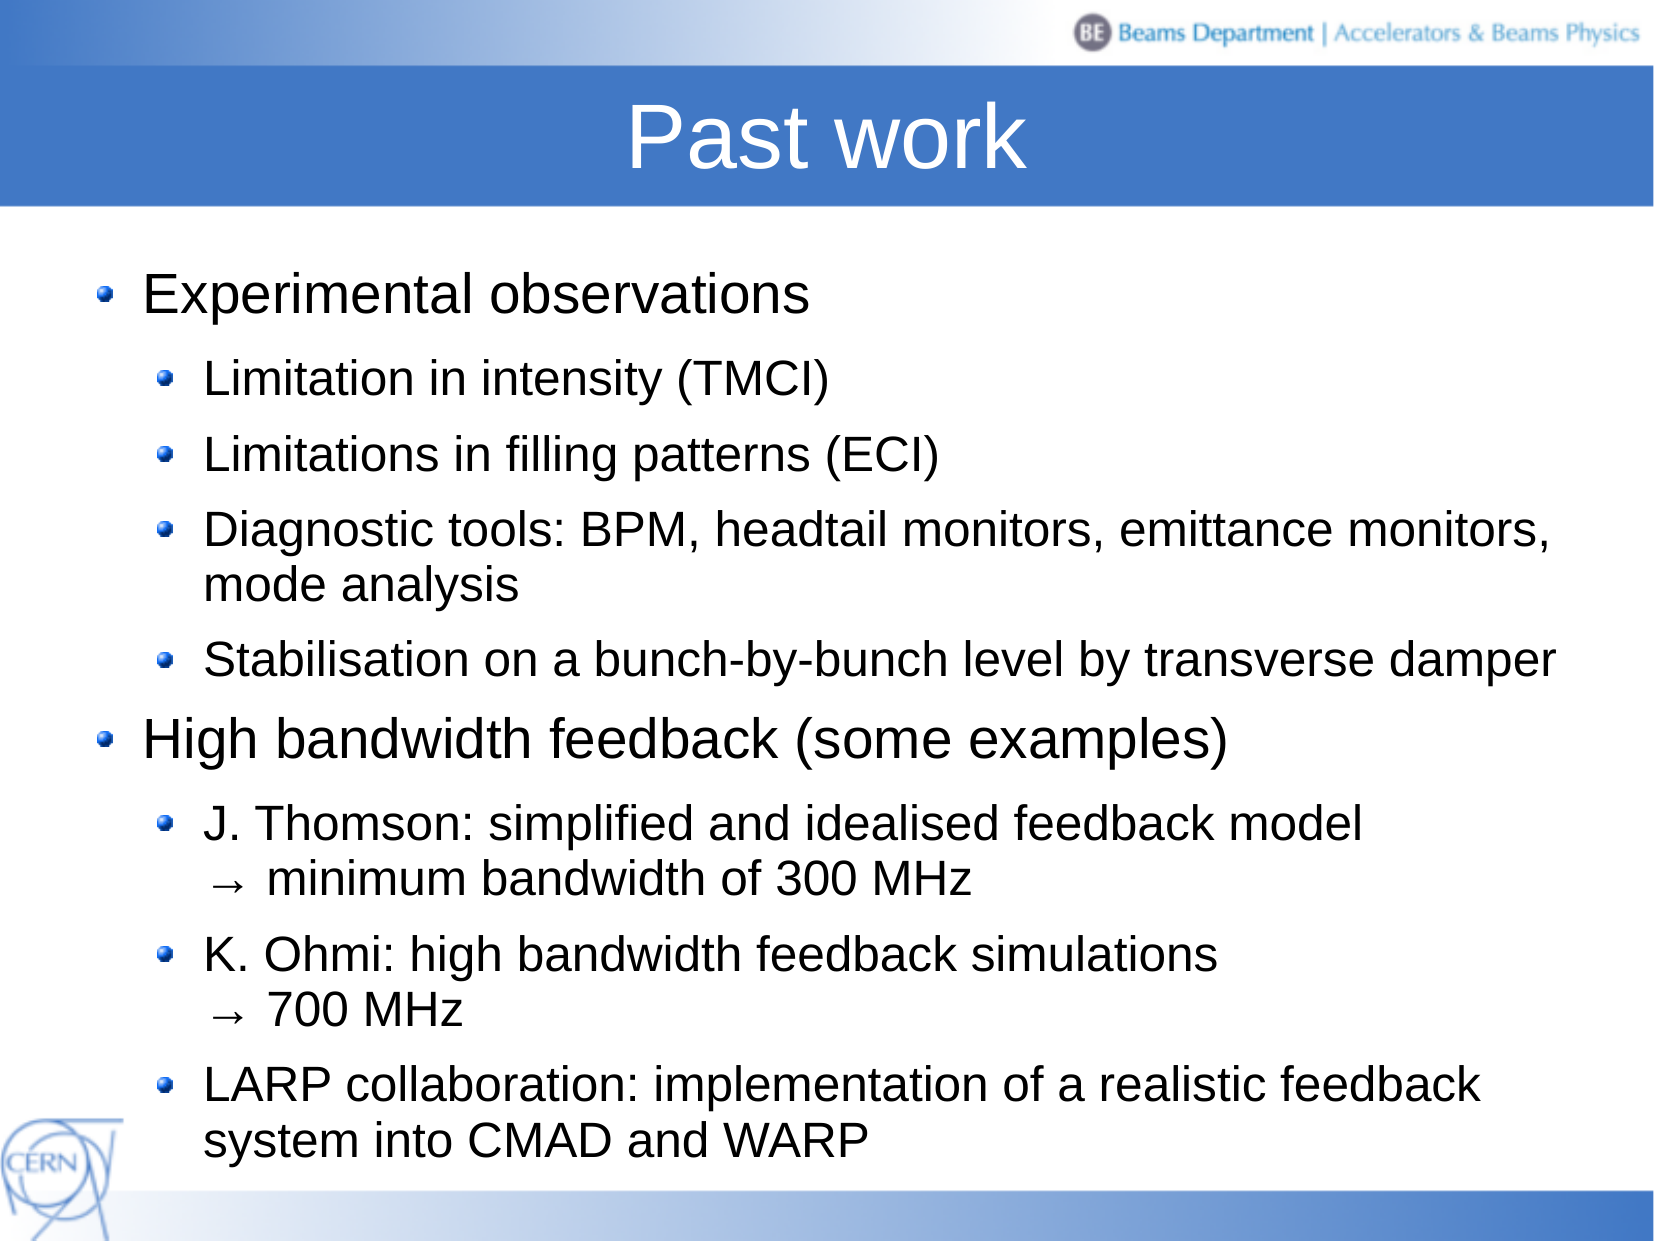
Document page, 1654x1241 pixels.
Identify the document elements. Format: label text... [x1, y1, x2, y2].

picture [0, 0, 1654, 1241]
list Experimental observations Limitation in intensity (TMCI) Limitations in filling patterns (ECI) Diagnostic tools: BPM, headtail monitors, emittance monitors, mode analysis Stabilisation on a bunch-by-bunch level by transverse damper High bandwidth feedback (some examples) J. Thomson: simplified and idealised feedback model → minimum bandwidth of 300 MHz K. Ohmi: high bandwidth feedback simulations → 700 MHz LARP collaboration: implementation of a realistic feedback system into CMAD and WARP [82, 262, 1571, 1201]
title Past work [82, 49, 1571, 226]
